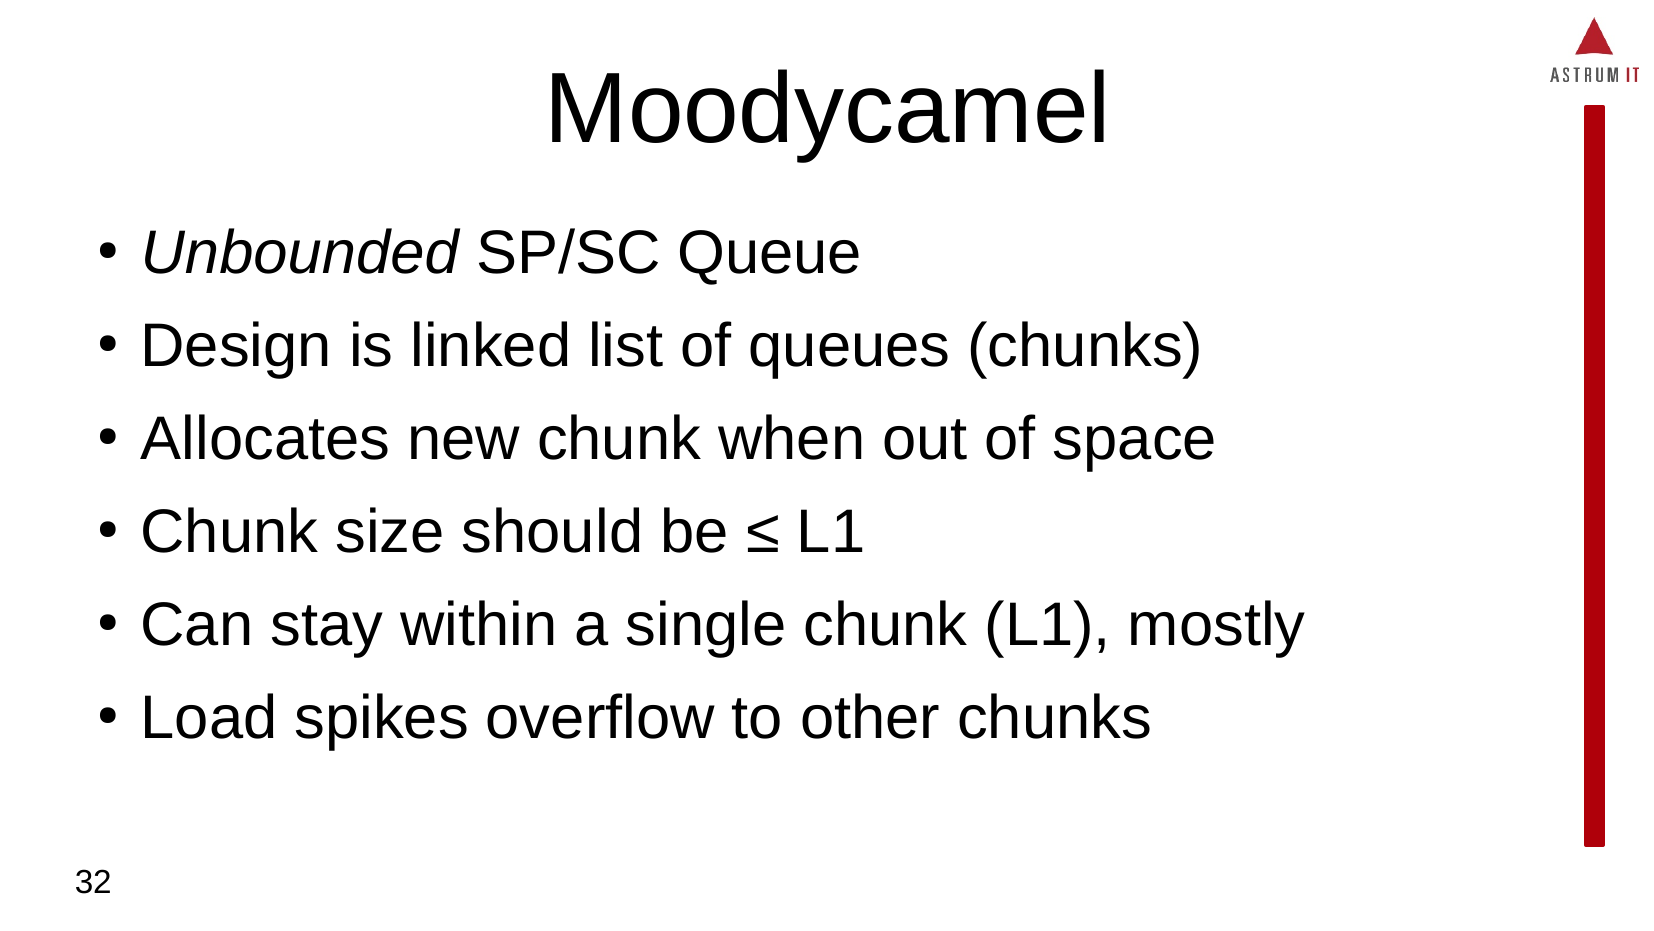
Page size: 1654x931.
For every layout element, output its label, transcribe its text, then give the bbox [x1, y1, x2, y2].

title Moodycamel [114, 30, 1541, 186]
list Unbounded SP/SC Queue Design is linked list of queues (chunks) Allocates new chunk when out of space Chunk size should be ≤ L1 Can stay within a single chunk (L1), mostly Load spikes overflow to other chunks [82, 217, 1571, 757]
picture [1550, 17, 1639, 82]
